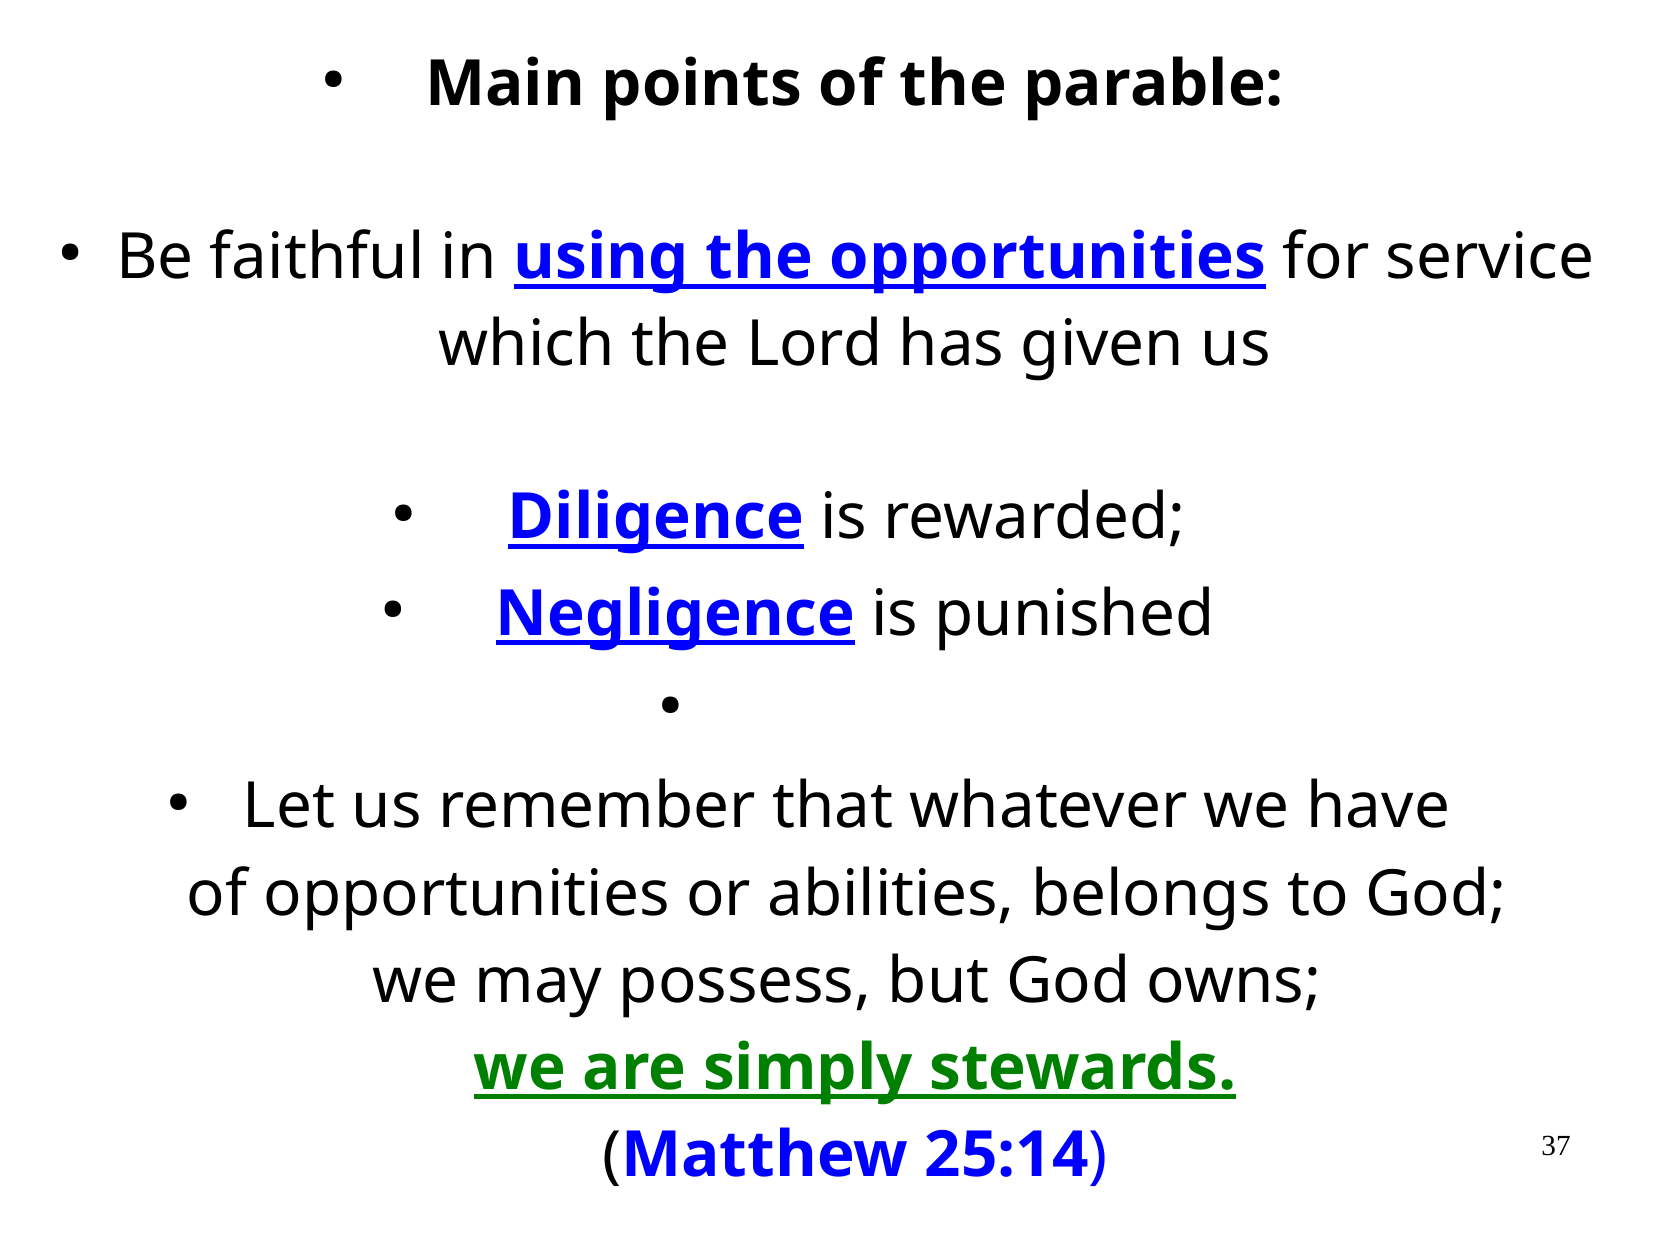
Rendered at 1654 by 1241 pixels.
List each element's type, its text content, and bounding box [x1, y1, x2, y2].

list Main points of the parable: Be faithful in using the opportunities for service which the Lord has given us Diligence is rewarded; Negligence is punished Let us remember that whatever we have of opportunities or abilities, belongs to God; we may possess, but God owns; we are simply stewards. (Matthew 25:14) [37, 37, 1613, 1201]
